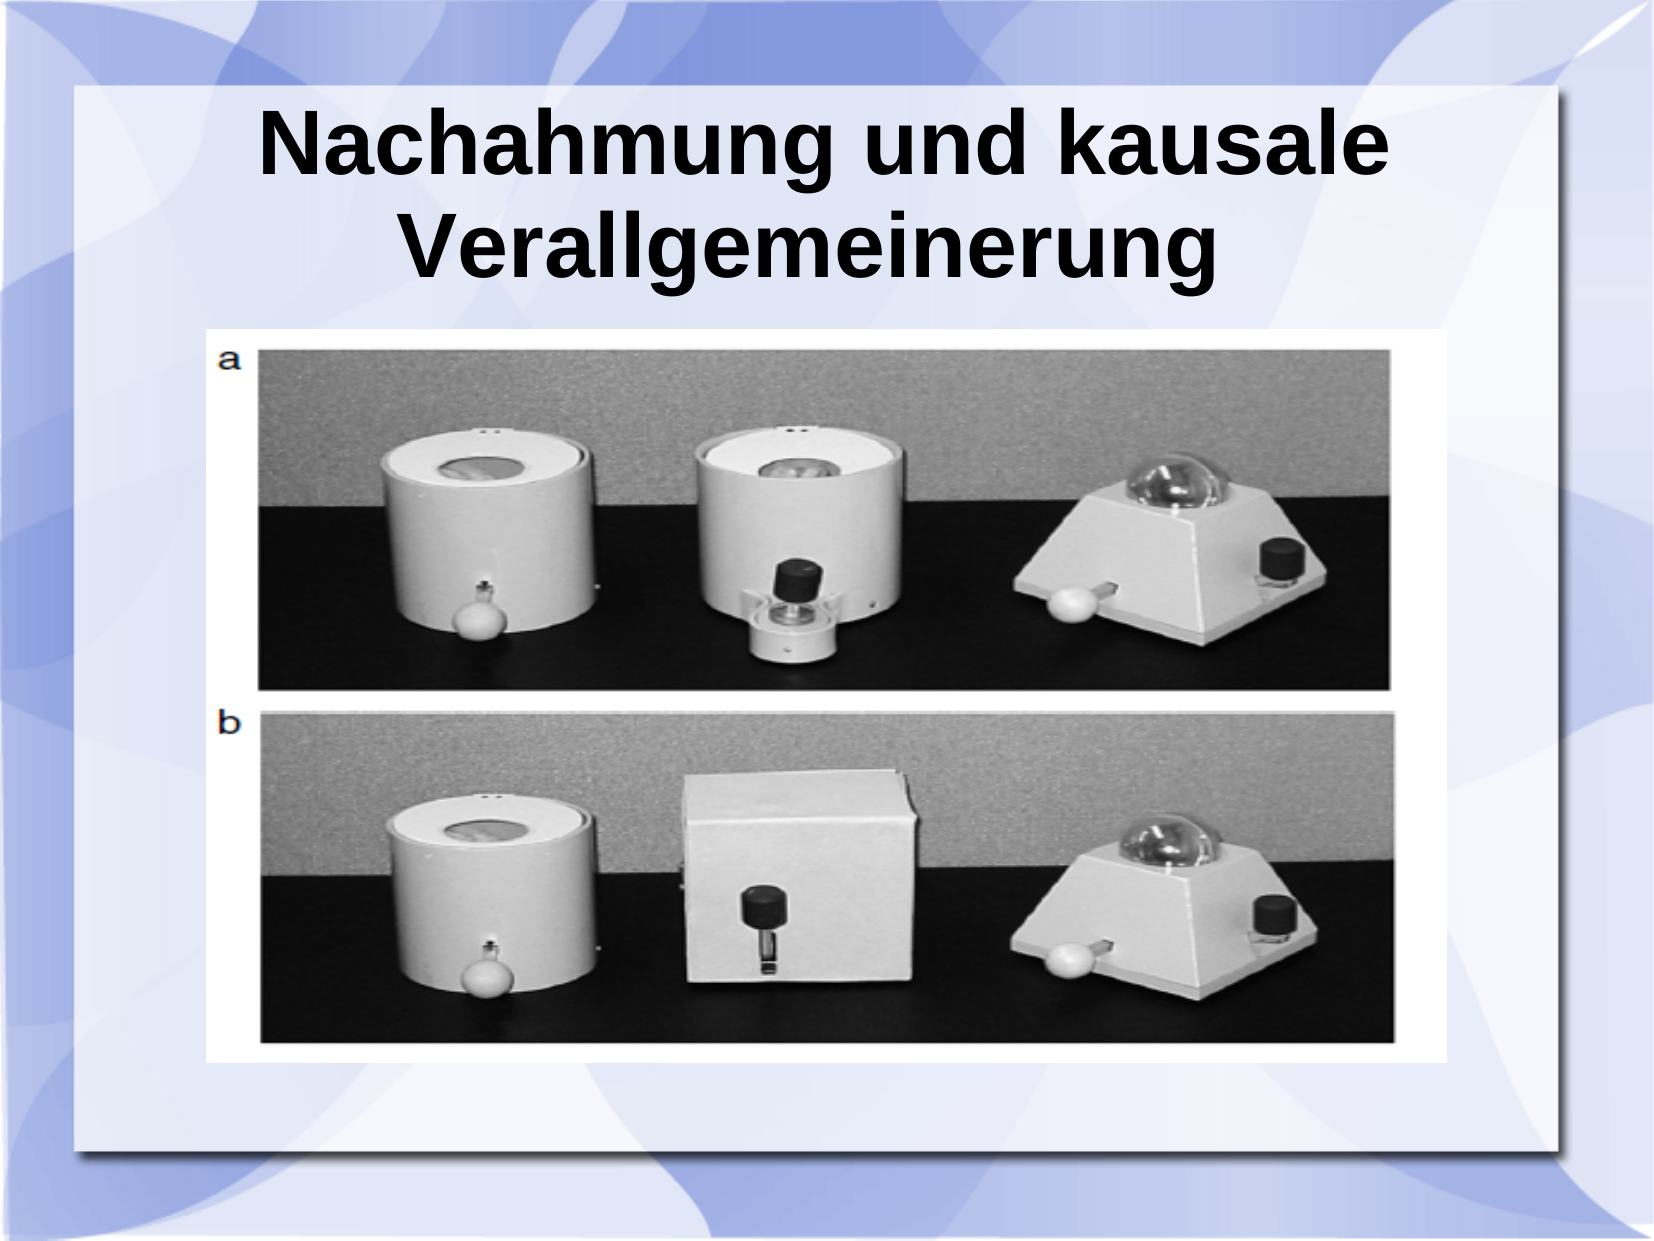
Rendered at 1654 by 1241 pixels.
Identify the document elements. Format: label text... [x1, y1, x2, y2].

title Nachahmung und kausale Verallgemeinerung [82, 91, 1536, 297]
picture [0, 0, 1654, 1241]
